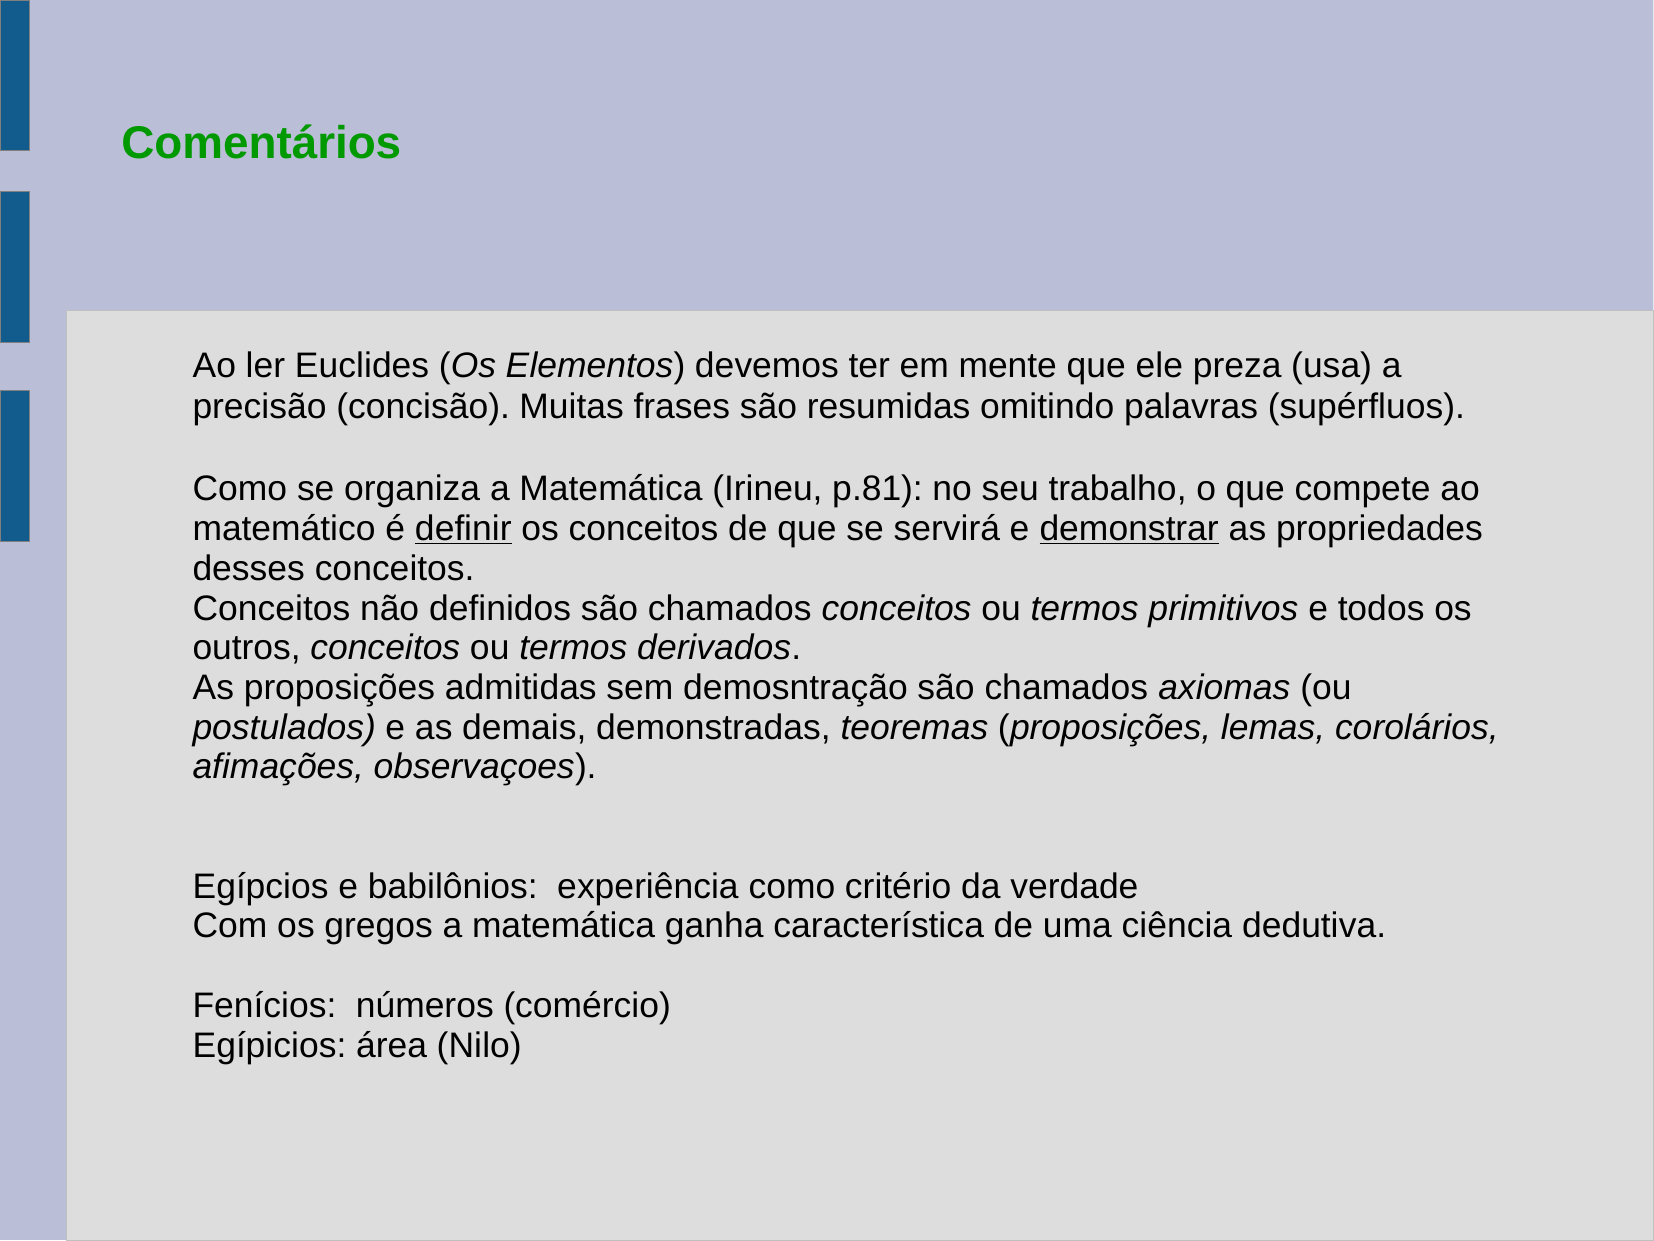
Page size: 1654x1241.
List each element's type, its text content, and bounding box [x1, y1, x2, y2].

list Ao ler Euclides (Os Elementos) devemos ter em mente que ele preza (usa) a precisão (concisão). Muitas frases são resumidas omitindo palavras (supérfluos). Como se organiza a Matemática (Irineu, p.81): no seu trabalho, o que compete ao matemático é definir os conceitos de que se servirá e demonstrar as propriedades desses conceitos. Conceitos não definidos são chamados conceitos ou termos primitivos e todos os outros, conceitos ou termos derivados. As proposições admitidas sem demosntração são chamados axiomas (ou postulados) e as demais, demonstradas, teoremas (proposições, lemas, corolários, afimações, observaçoes). Egípcios e babilônios: experiência como critério da verdade Com os gregos a matemática ganha característica de uma ciência dedutiva. Fenícios: números (comércio) Egípicios: área (Nilo) [121, 344, 1534, 1141]
title Comentários [121, 91, 1534, 196]
